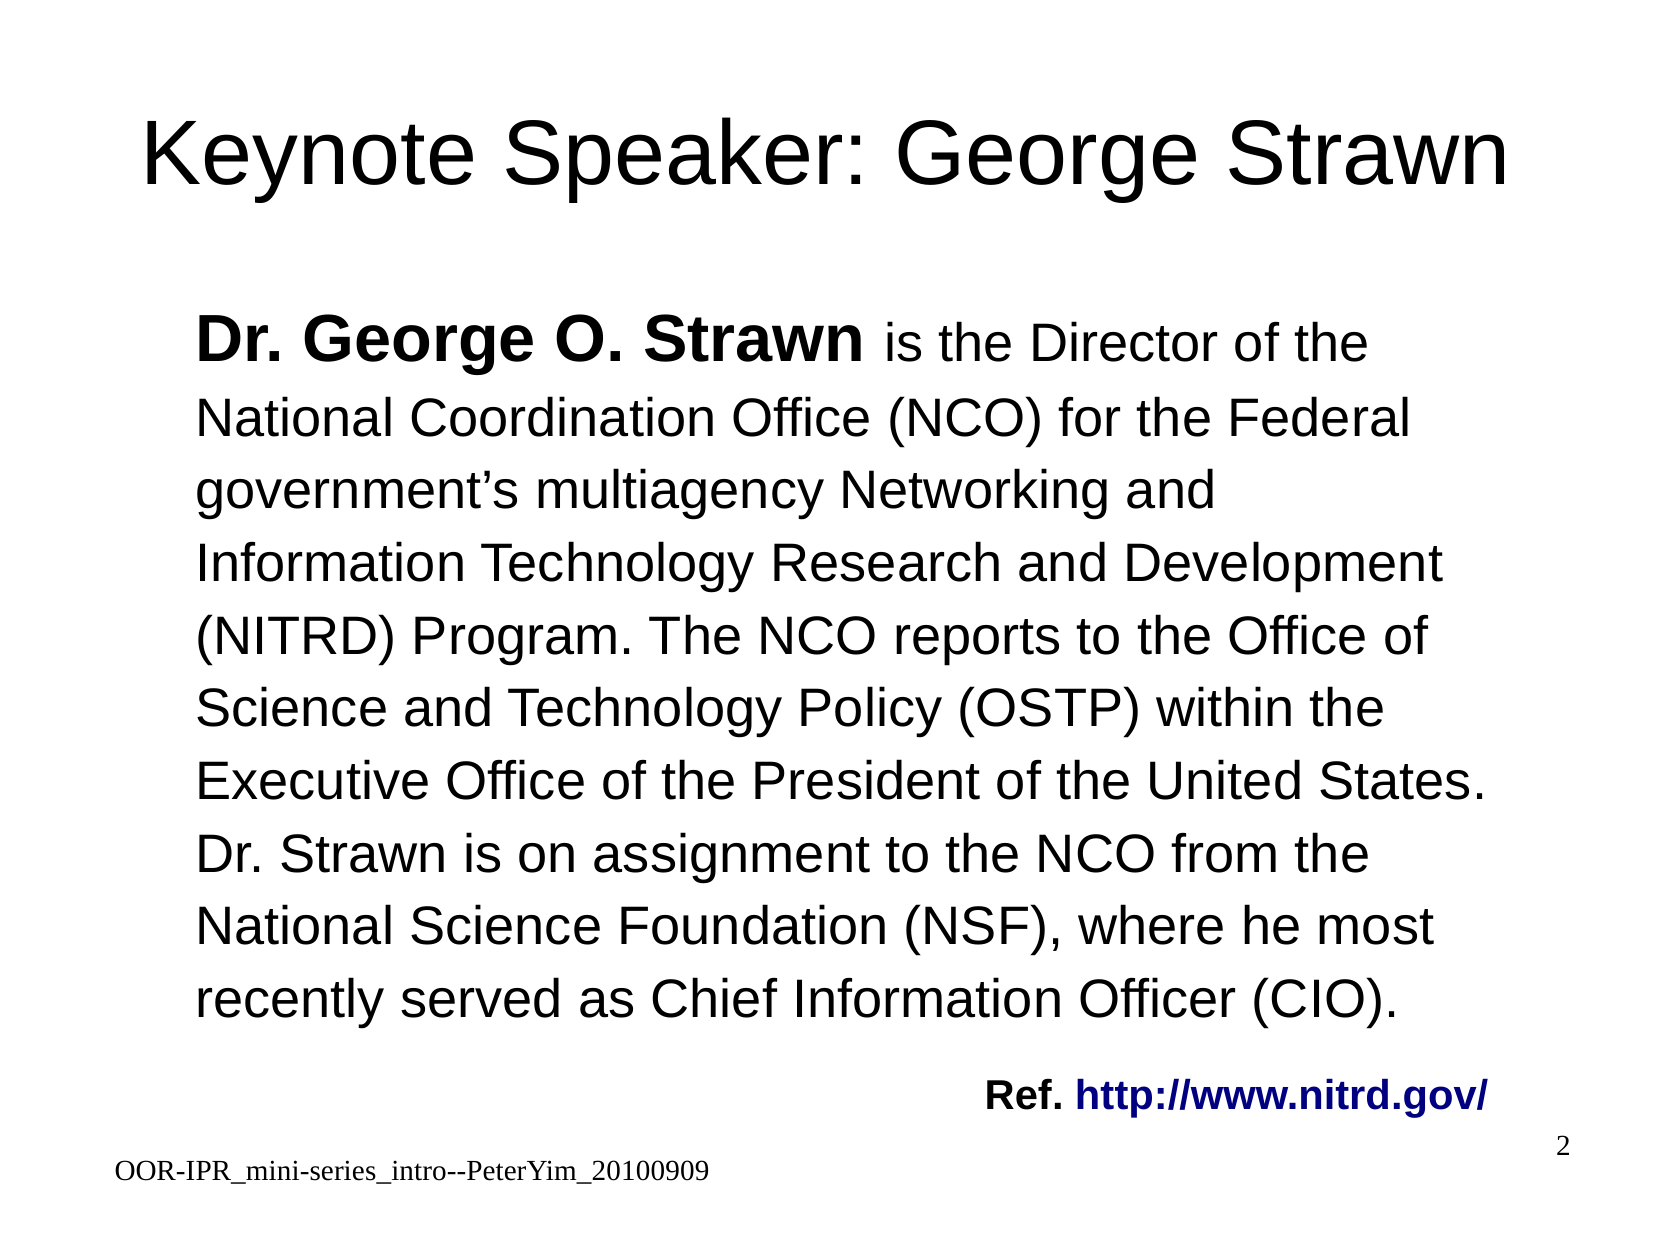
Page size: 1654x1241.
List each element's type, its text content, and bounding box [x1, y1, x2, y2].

title Keynote Speaker: George Strawn [82, 56, 1571, 250]
subtitle Dr. George O. Strawn is the Director of the National Coordination Office (NCO) for the Federal government’s multiagency Networking and Information Technology Research and Development (NITRD) Program. The NCO reports to the Office of Science and Technology Policy (OSTP) within the Executive Office of the President of the United States. Dr. Strawn is on assignment to the NCO from the National Science Foundation (NSF), where he most recently served as Chief Information Officer (CIO). Ref. http://www.nitrd.gov/ [195, 292, 1501, 1112]
